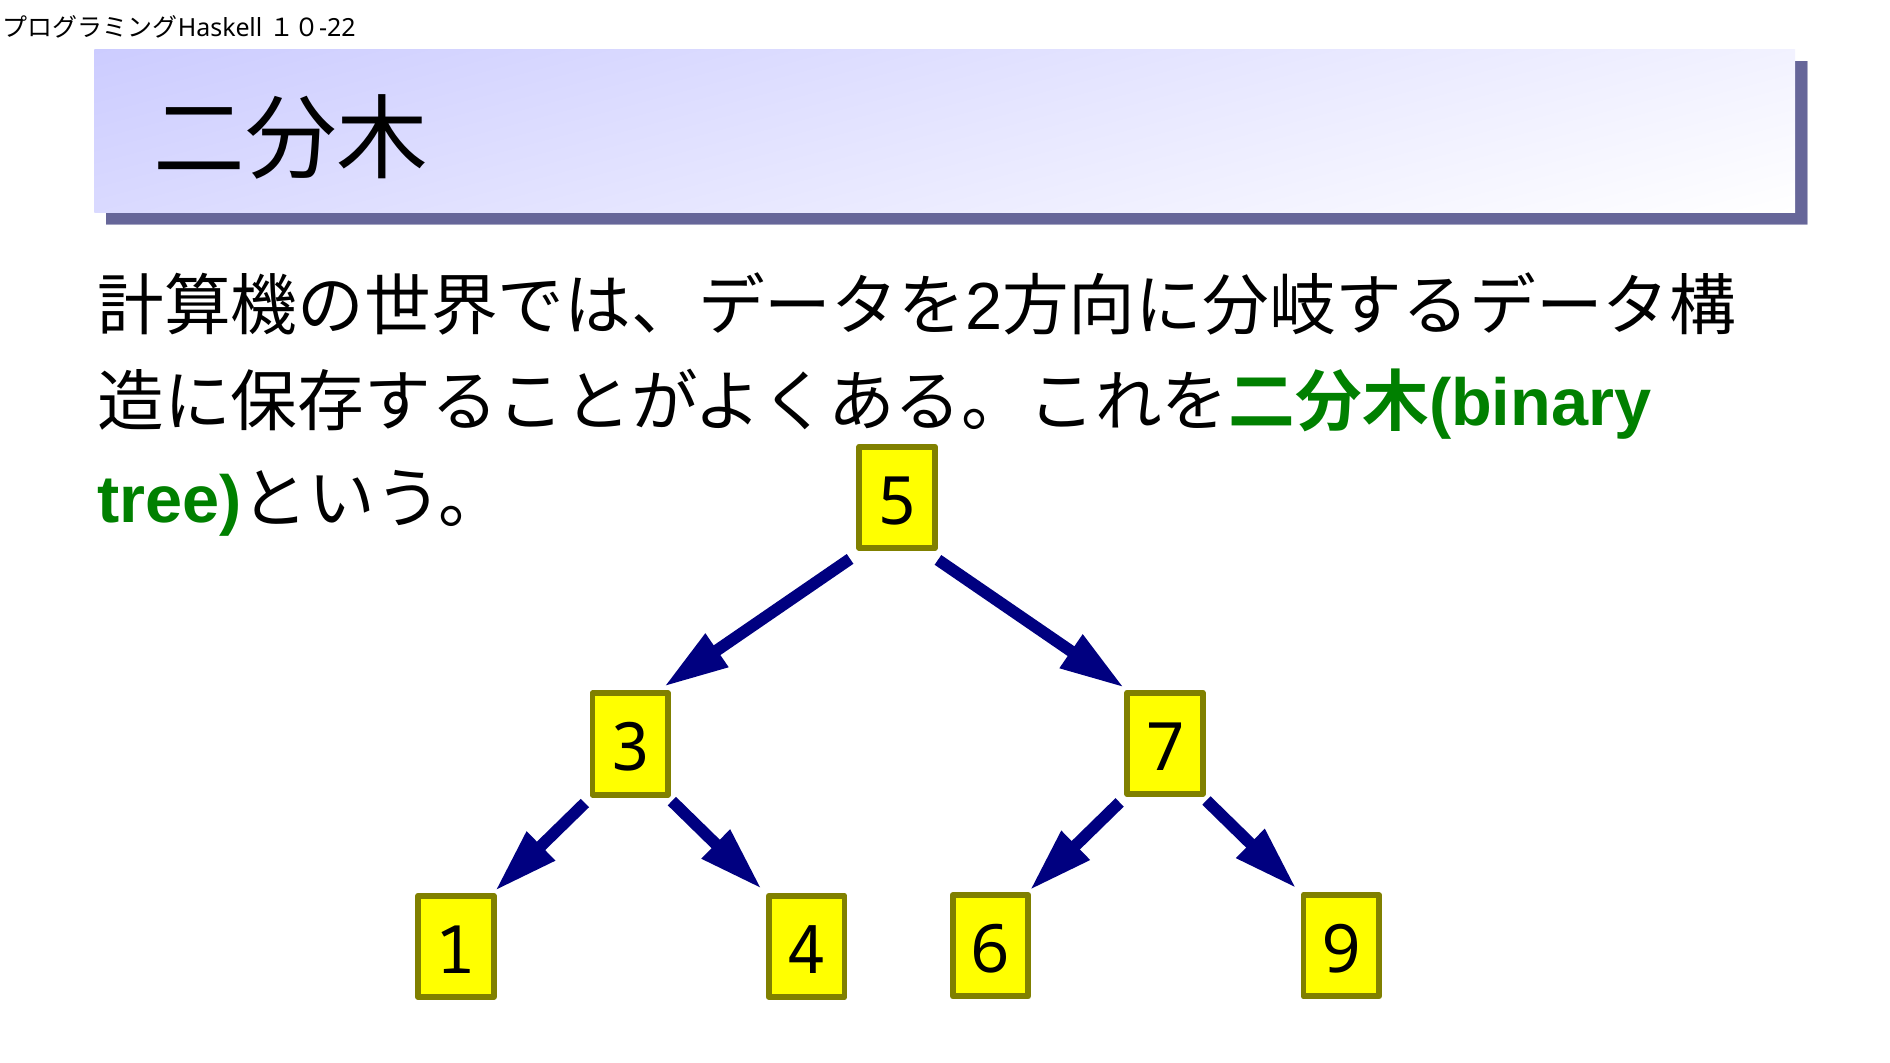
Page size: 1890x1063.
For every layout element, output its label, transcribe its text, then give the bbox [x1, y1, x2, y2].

text_box 5 [859, 446, 935, 549]
text_box 6 [952, 895, 1029, 997]
text_box 1 [417, 895, 494, 998]
title 二分木 [94, 49, 1796, 213]
text_box 4 [768, 895, 845, 998]
list 計算機の世界では、データを2方向に分岐するデータ構造に保存することがよくある。これを二分木(binary tree)という。 [94, 248, 1796, 410]
text_box 9 [1303, 895, 1380, 997]
text_box 7 [1127, 692, 1203, 795]
text_box 3 [592, 693, 669, 795]
